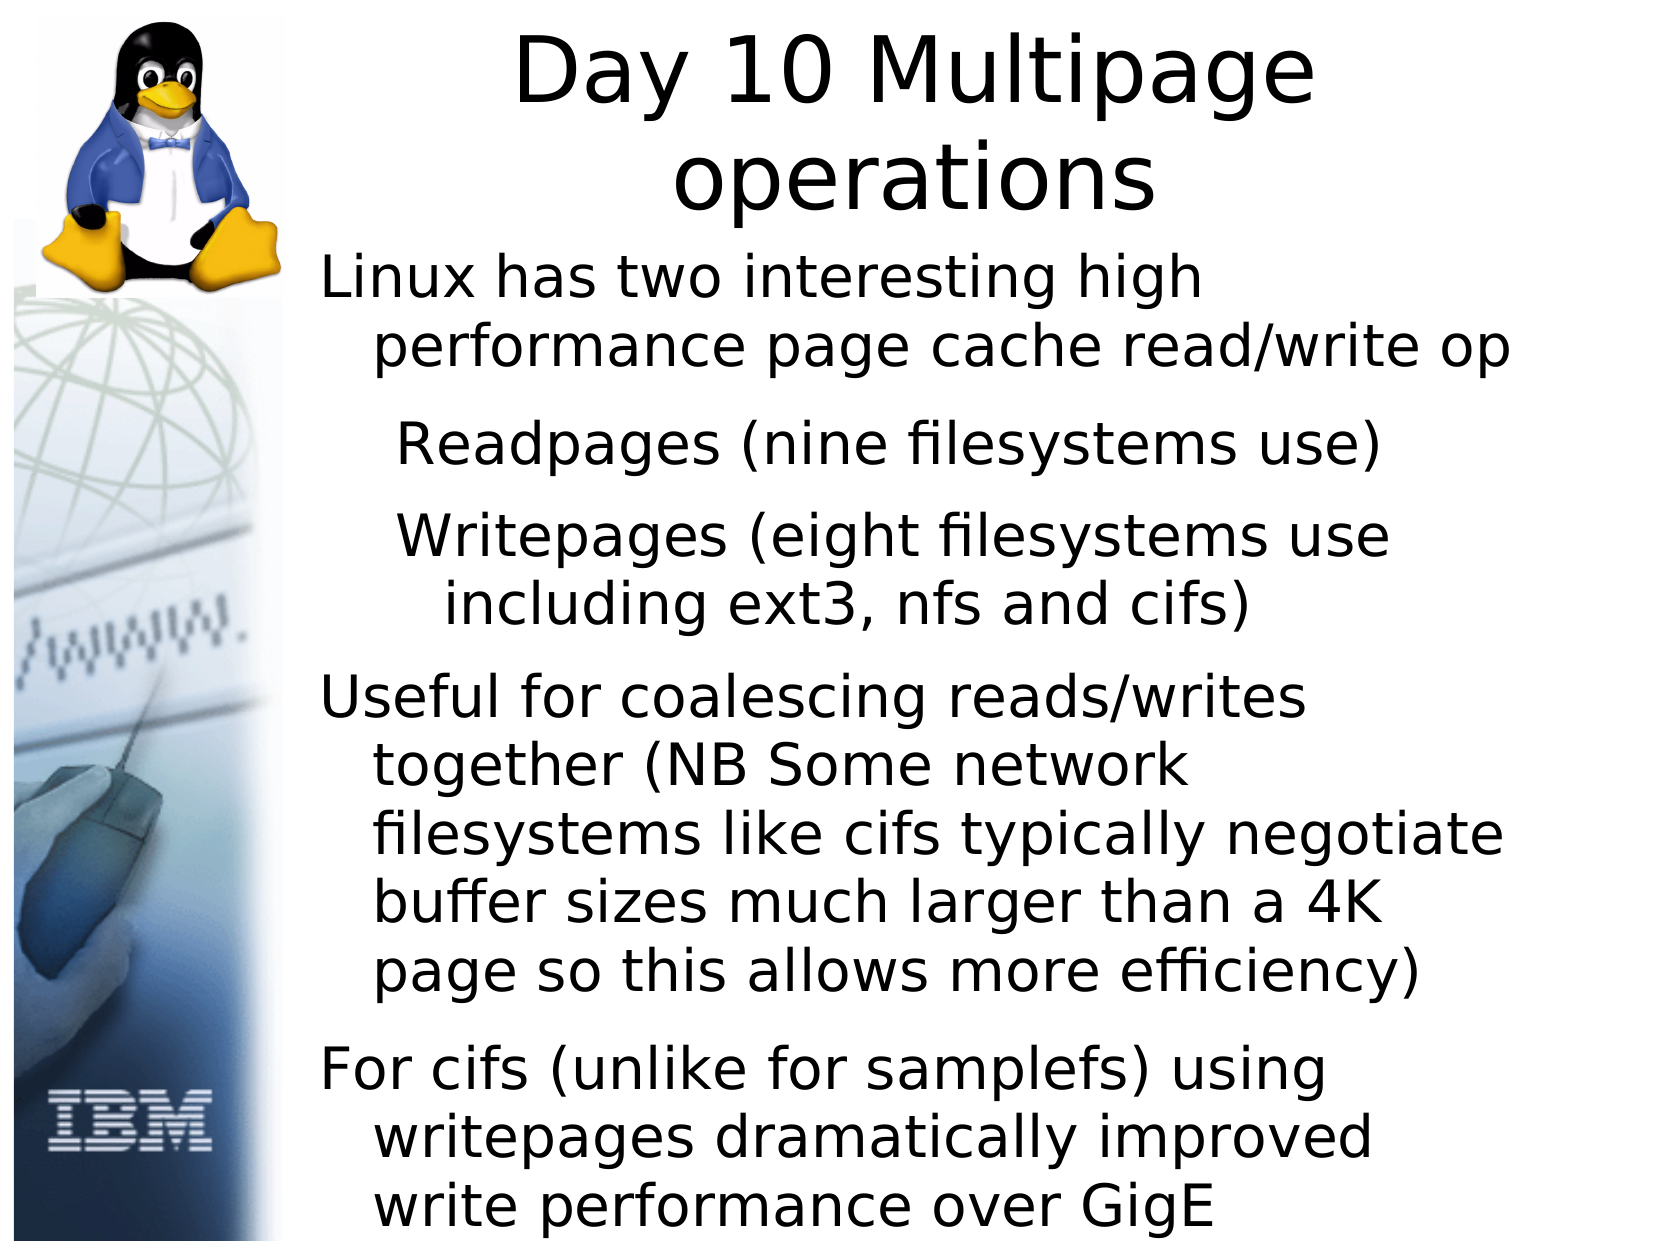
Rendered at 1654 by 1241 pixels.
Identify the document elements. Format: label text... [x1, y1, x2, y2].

list Linux has two interesting high performance page cache read/write op Readpages (nine filesystems use) Writepages (eight filesystems use including ext3, nfs and cifs) Useful for coalescing reads/writes together (NB Some network filesystems like cifs typically negotiate buffer sizes much larger than a 4K page so this allows more efficiency) For cifs (unlike for samplefs) using writepages dramatically improved write performance over GigE [301, 243, 1520, 1235]
title Day 10 Multipage operations [301, 17, 1528, 231]
